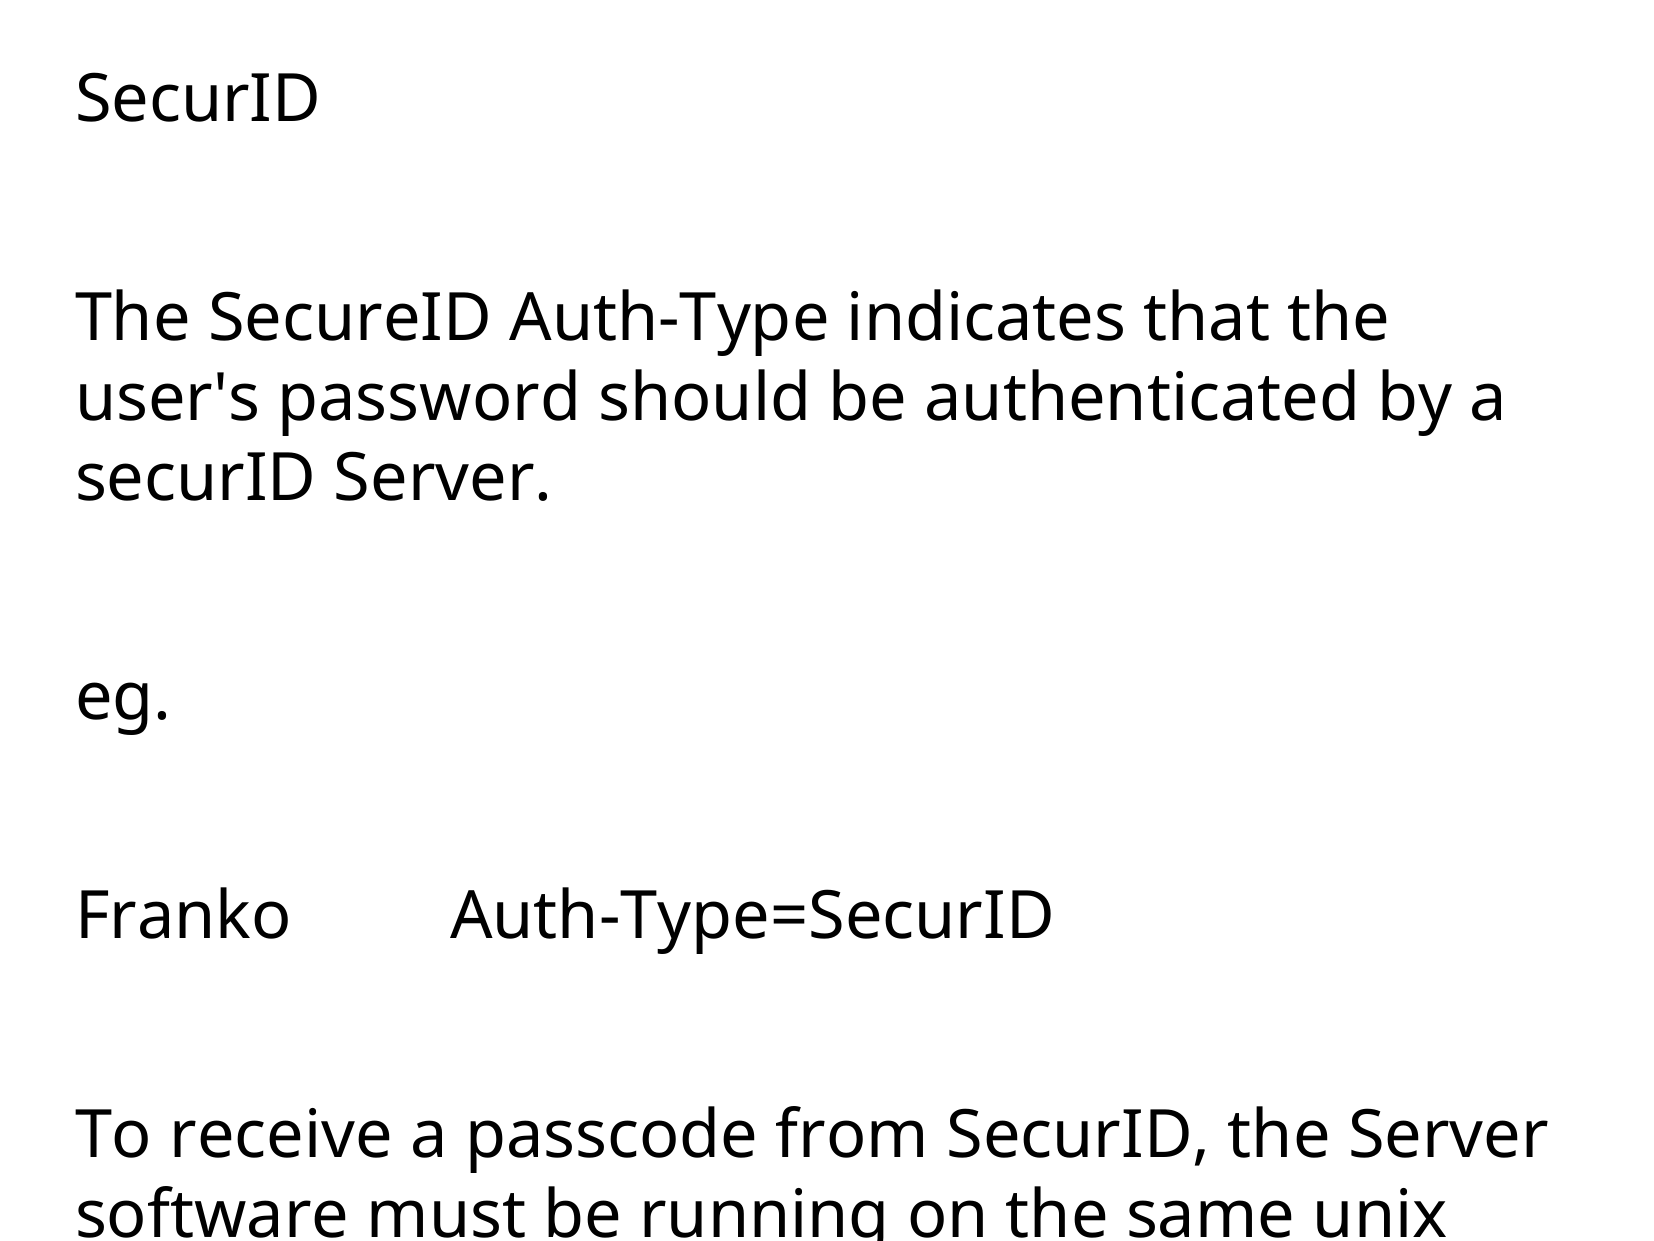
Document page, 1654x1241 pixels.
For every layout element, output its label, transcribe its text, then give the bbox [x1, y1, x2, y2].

subtitle SecurID The SecureID Auth-Type indicates that the user's password should be authenticated by a securID Server. eg. Franko Auth-Type=SecurID To receive a passcode from SecurID, the Server software must be running on the same unix host as the radius server. [75, 55, 1576, 1181]
